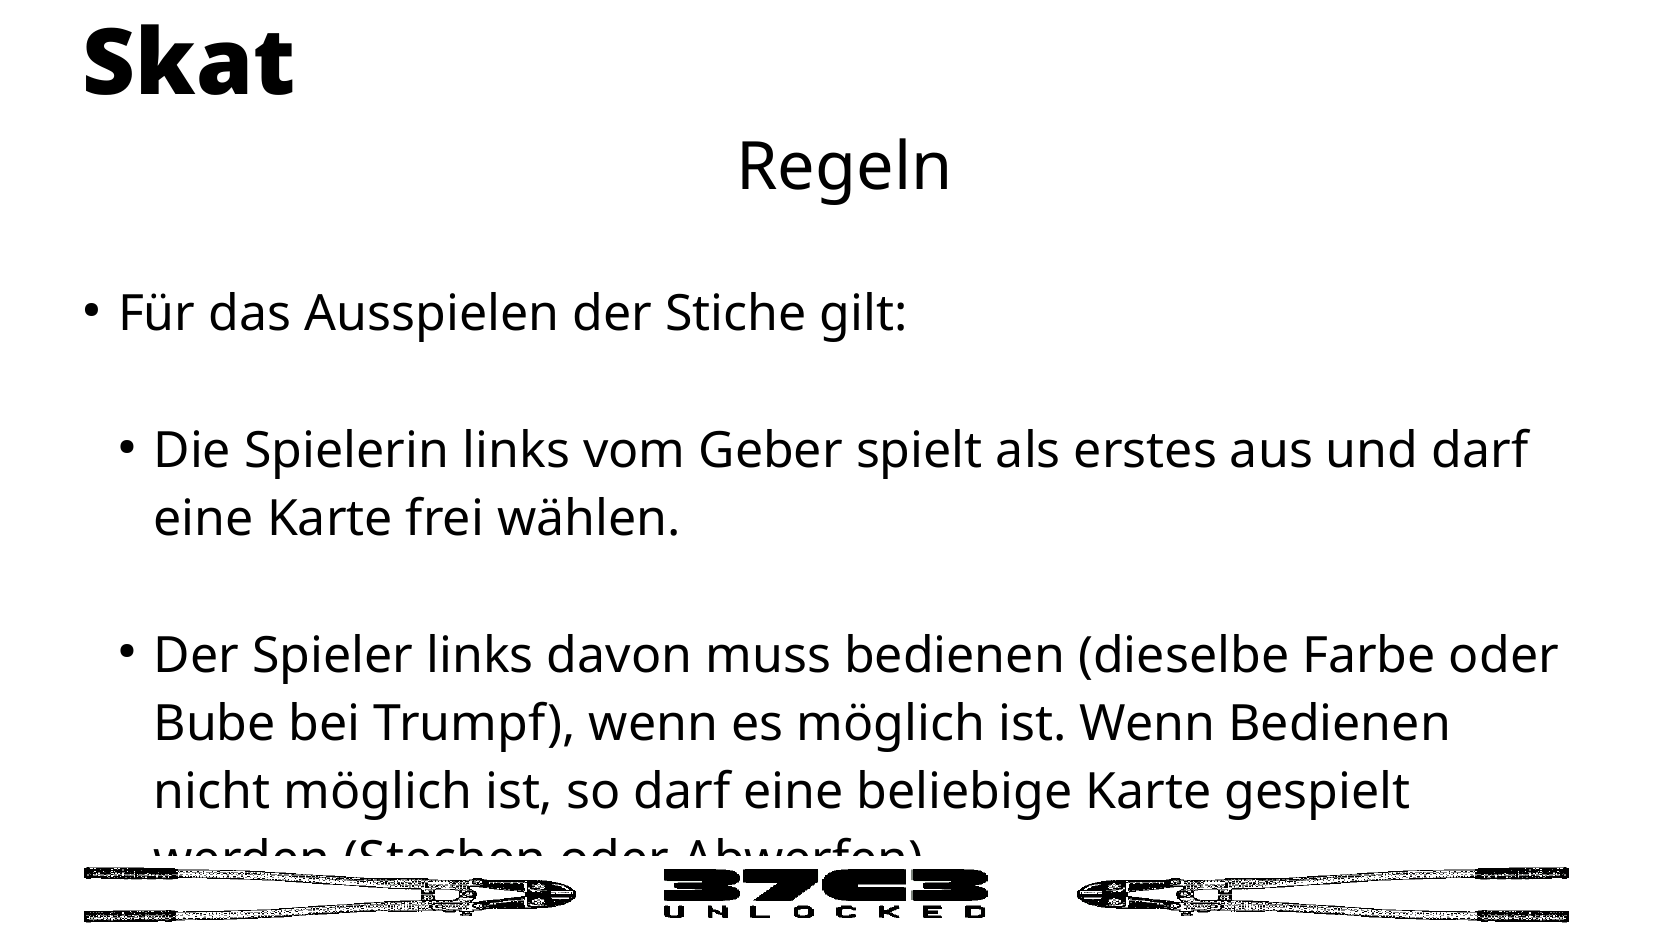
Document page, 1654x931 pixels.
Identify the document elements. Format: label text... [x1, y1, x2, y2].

title Skat [82, 0, 1571, 118]
picture [0, 856, 1654, 931]
subtitle Regeln Für das Ausspielen der Stiche gilt: Die Spielerin links vom Geber spielt als erstes aus und darf eine Karte frei wählen. Der Spieler links davon muss bedienen (dieselbe Farbe oder Bube bei Trumpf), wenn es möglich ist. Wenn Bedienen nicht möglich ist, so darf eine beliebige Karte gespielt werden (Stechen oder Abwerfen). [82, 118, 1571, 827]
